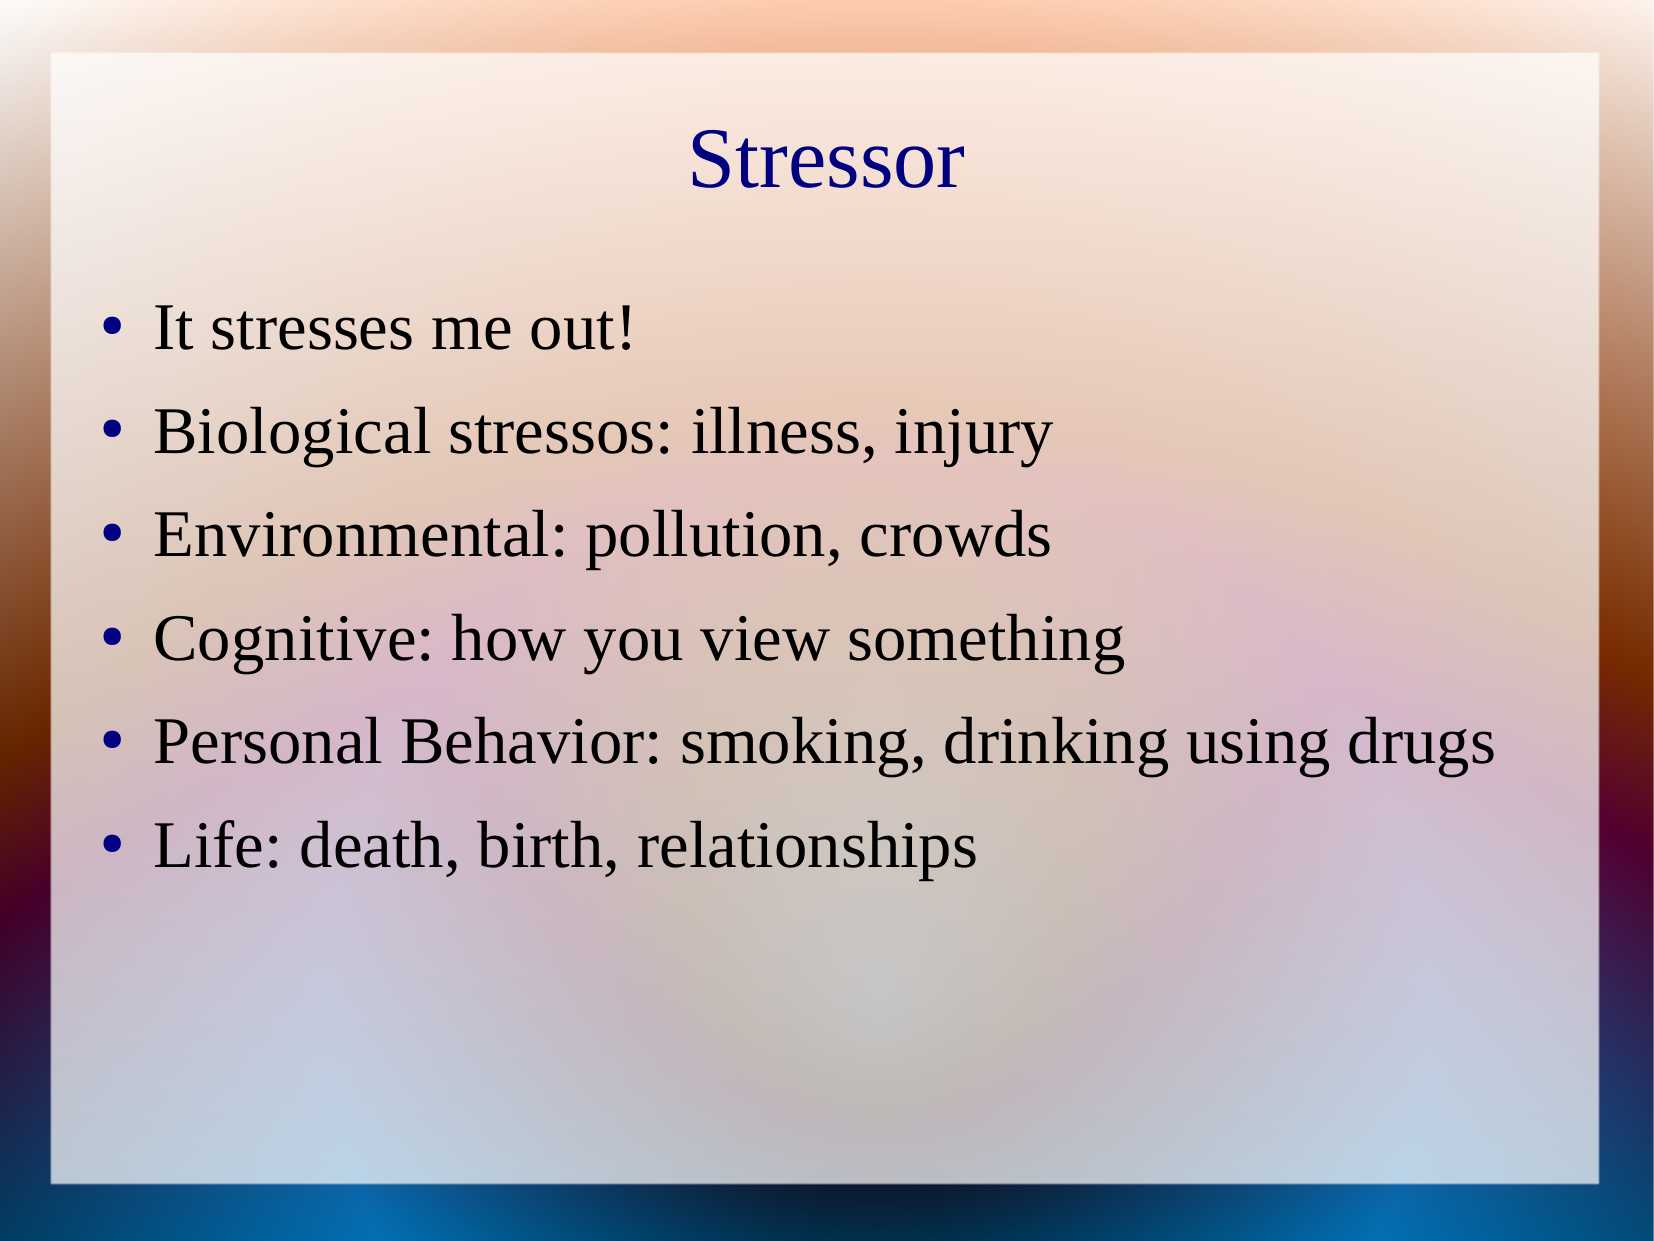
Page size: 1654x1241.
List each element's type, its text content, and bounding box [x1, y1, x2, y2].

picture [0, 0, 1654, 1241]
list It stresses me out! Biological stressos: illness, injury Environmental: pollution, crowds Cognitive: how you view something Personal Behavior: smoking, drinking using drugs Life: death, birth, relationships [82, 290, 1571, 1034]
title Stressor [82, 55, 1571, 263]
